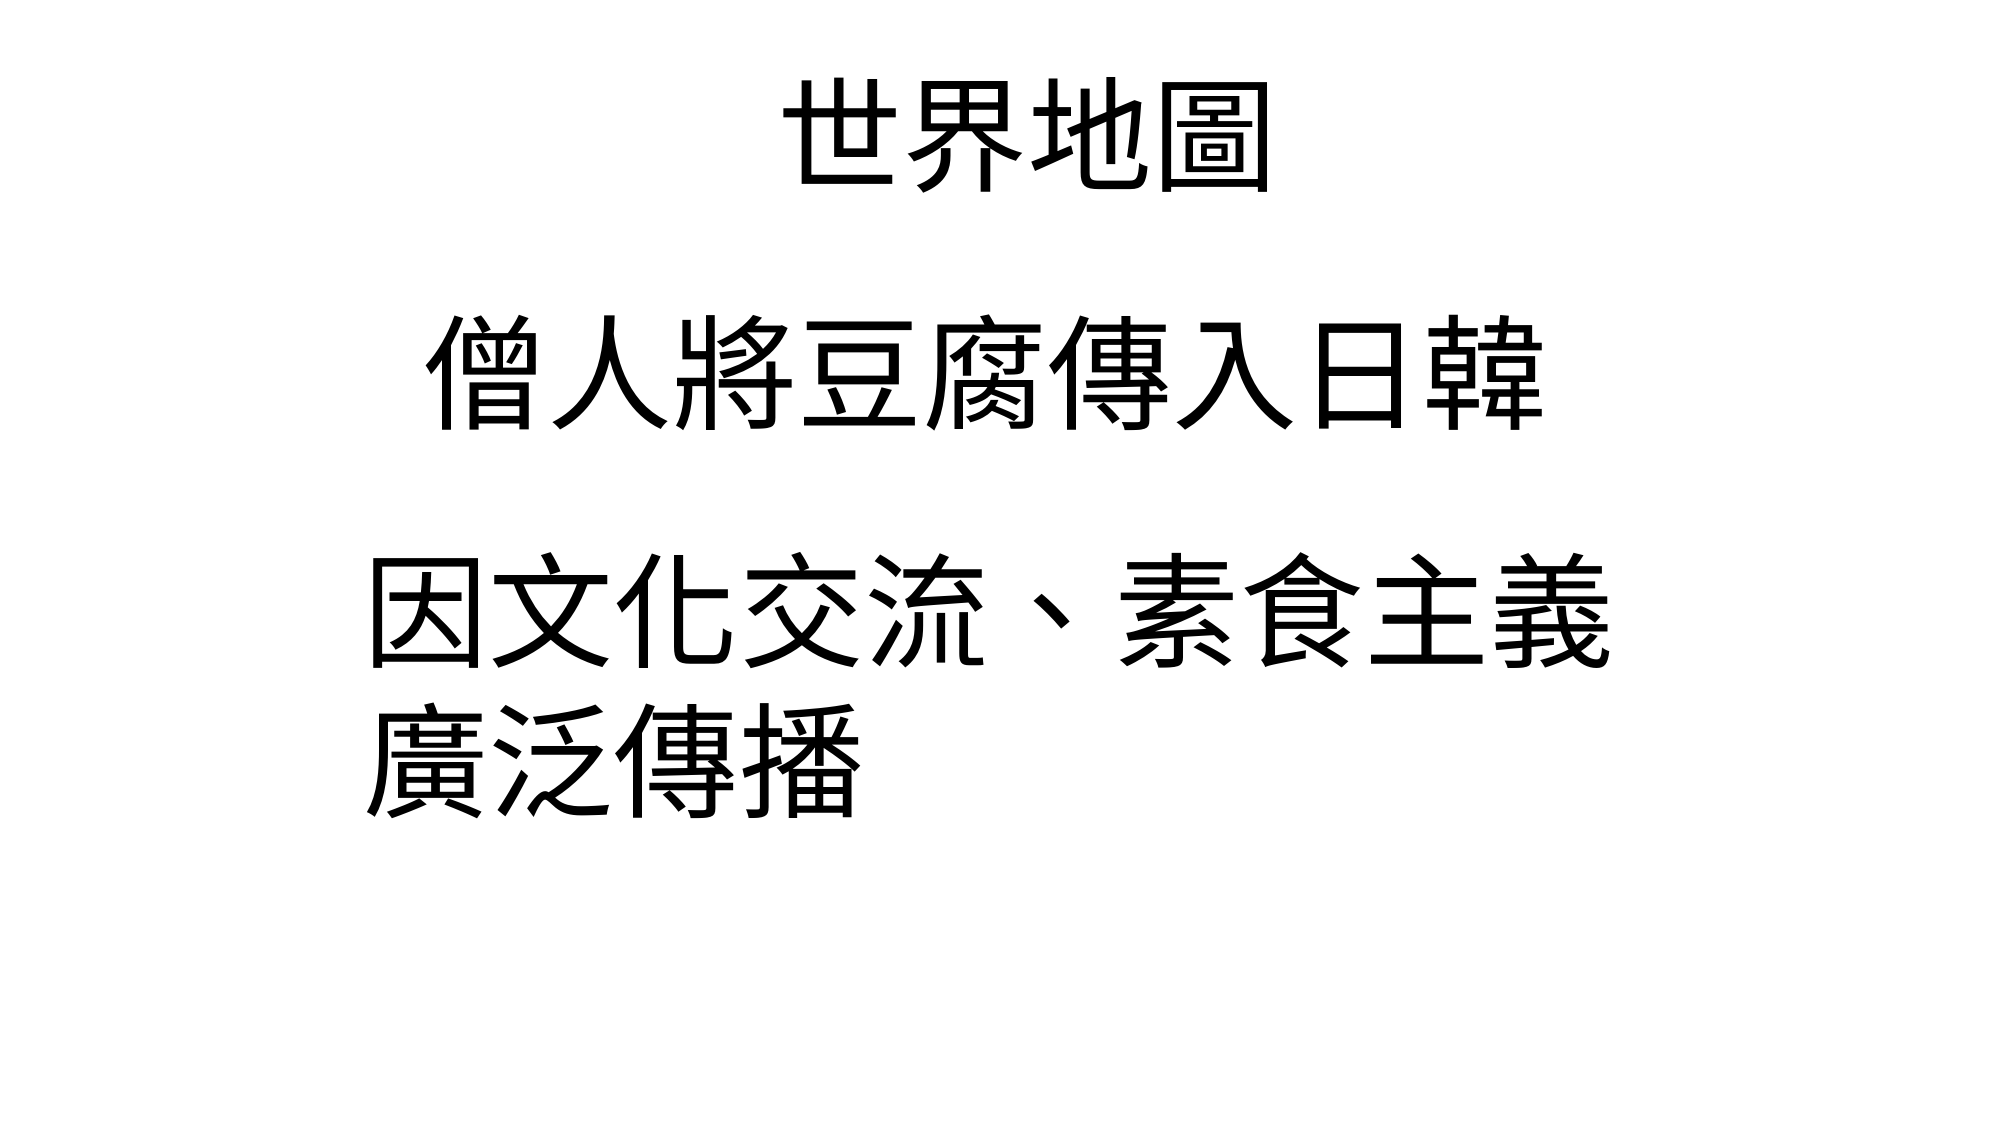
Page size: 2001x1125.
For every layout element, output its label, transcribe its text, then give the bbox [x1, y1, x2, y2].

text_box 僧人將豆腐傳入日韓 [407, 287, 1749, 455]
text_box 因文化交流、素食主義廣泛傳播 [348, 526, 1691, 845]
text_box 世界地圖 [762, 49, 1613, 217]
